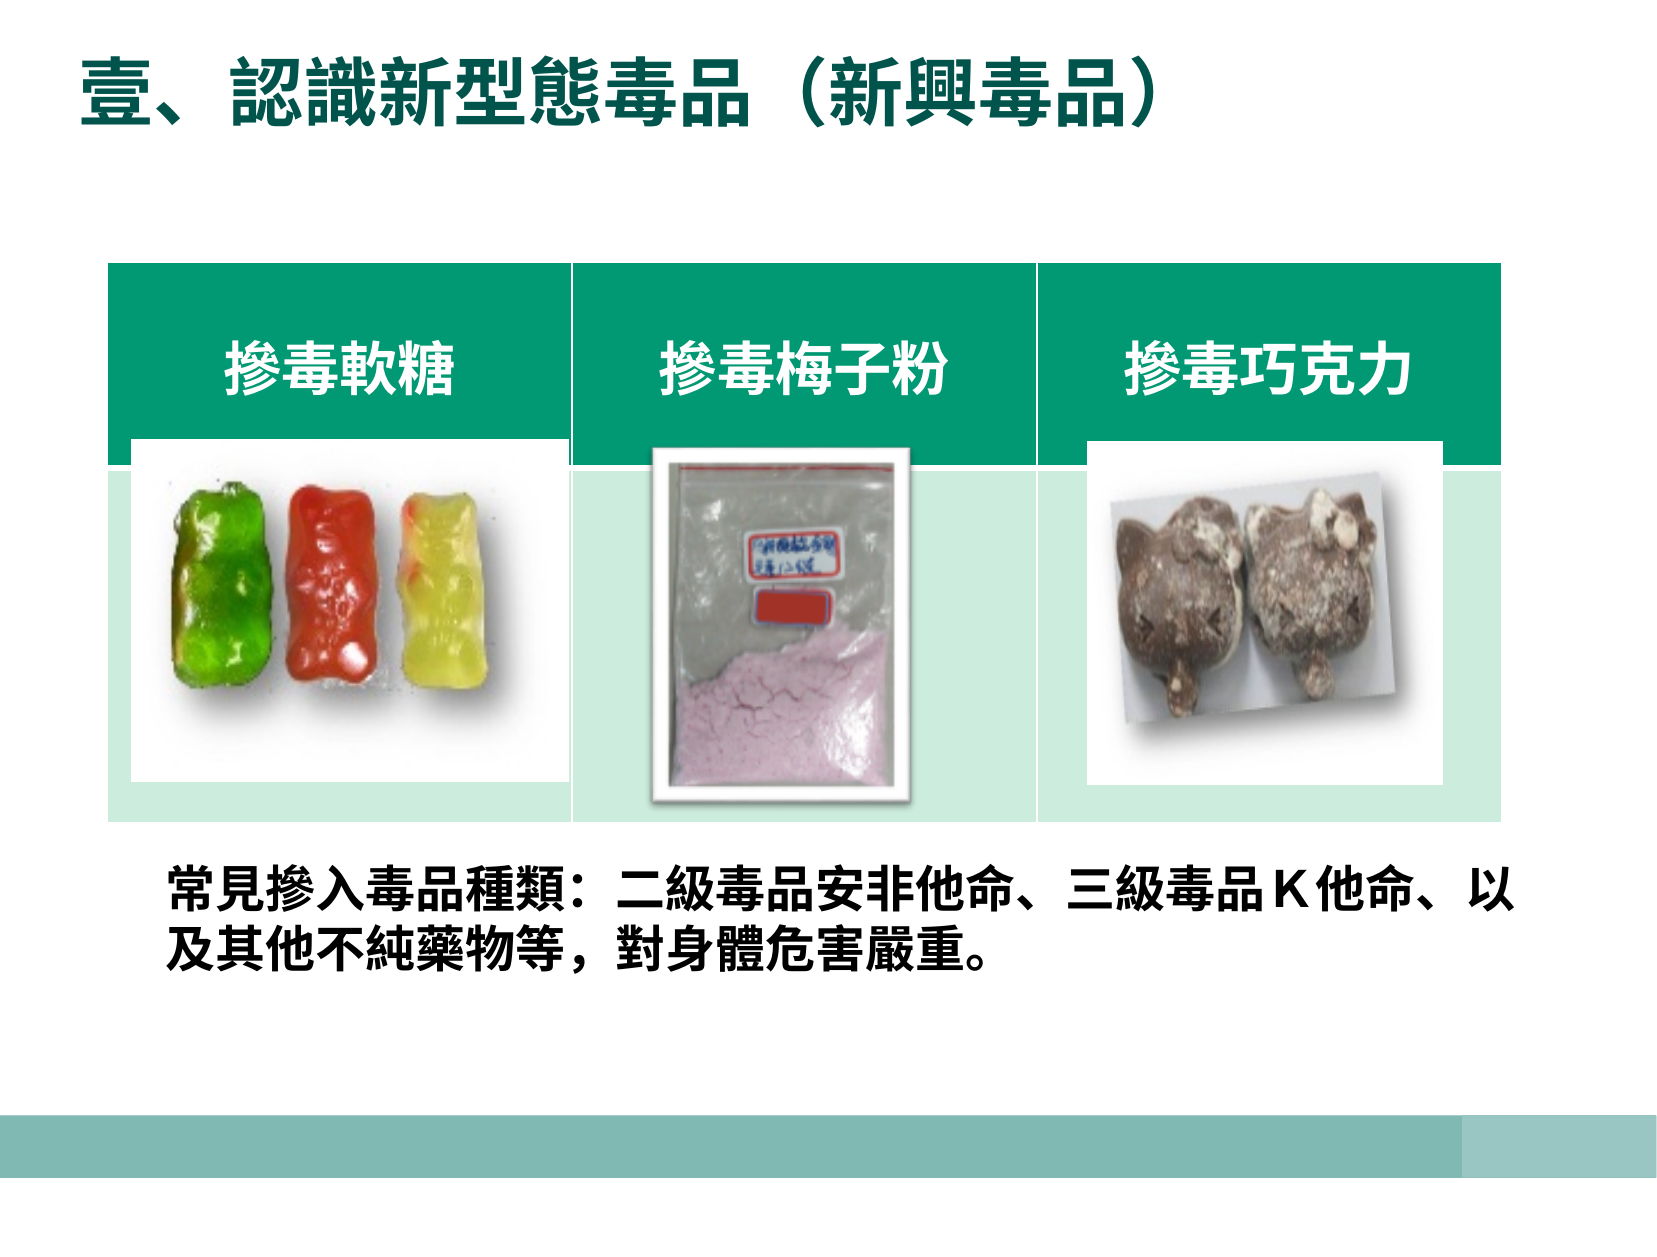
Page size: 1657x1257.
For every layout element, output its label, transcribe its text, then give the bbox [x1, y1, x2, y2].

table_cell [108, 471, 571, 822]
picture [131, 439, 569, 782]
picture [1087, 441, 1443, 785]
table_header 摻毒巧克力 [1038, 263, 1501, 465]
table_cell [573, 471, 1036, 822]
table_header 摻毒梅子粉 [573, 263, 1036, 465]
text_box 常見摻入毒品種類：二級毒品安非他命、三級毒品Ｋ他命、以及其他不純藥物等，對身體危害嚴重。 [150, 850, 1533, 985]
picture [639, 439, 923, 818]
table_header 摻毒軟糖 [108, 263, 571, 465]
text_box 壹、認識新型態毒品（新興毒品） [61, 13, 1561, 168]
table_cell [1038, 471, 1501, 822]
